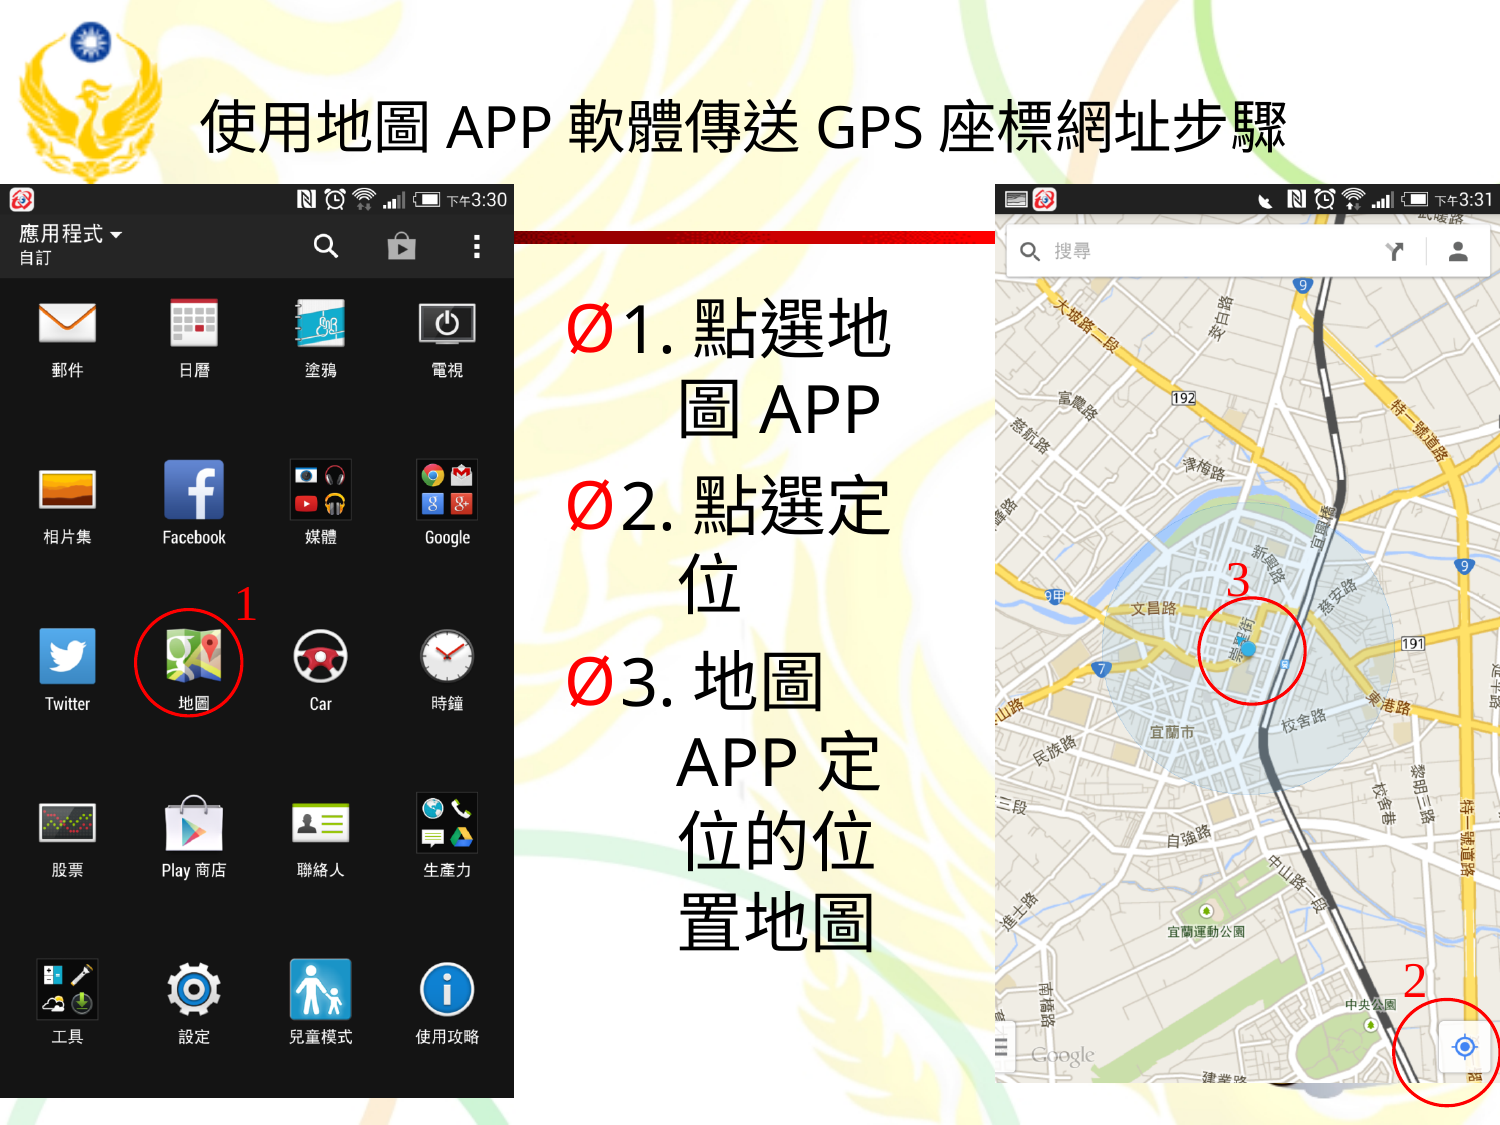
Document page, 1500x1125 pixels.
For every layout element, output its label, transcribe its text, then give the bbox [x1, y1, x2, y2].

list 1.點選地圖APP 2.點選定位 3.地圖APP定位的位置地圖 [549, 278, 951, 1059]
picture [1396, 1003, 1498, 1083]
text_box 2 [1387, 940, 1459, 1017]
picture [1493, 1070, 1500, 1083]
picture [0, 184, 514, 1098]
text_box 1 [218, 562, 290, 639]
title 使用地圖APP軟體傳送GPS座標網址步驟 [183, 31, 1305, 219]
text_box 3 [1210, 538, 1282, 615]
picture [995, 184, 1500, 1083]
